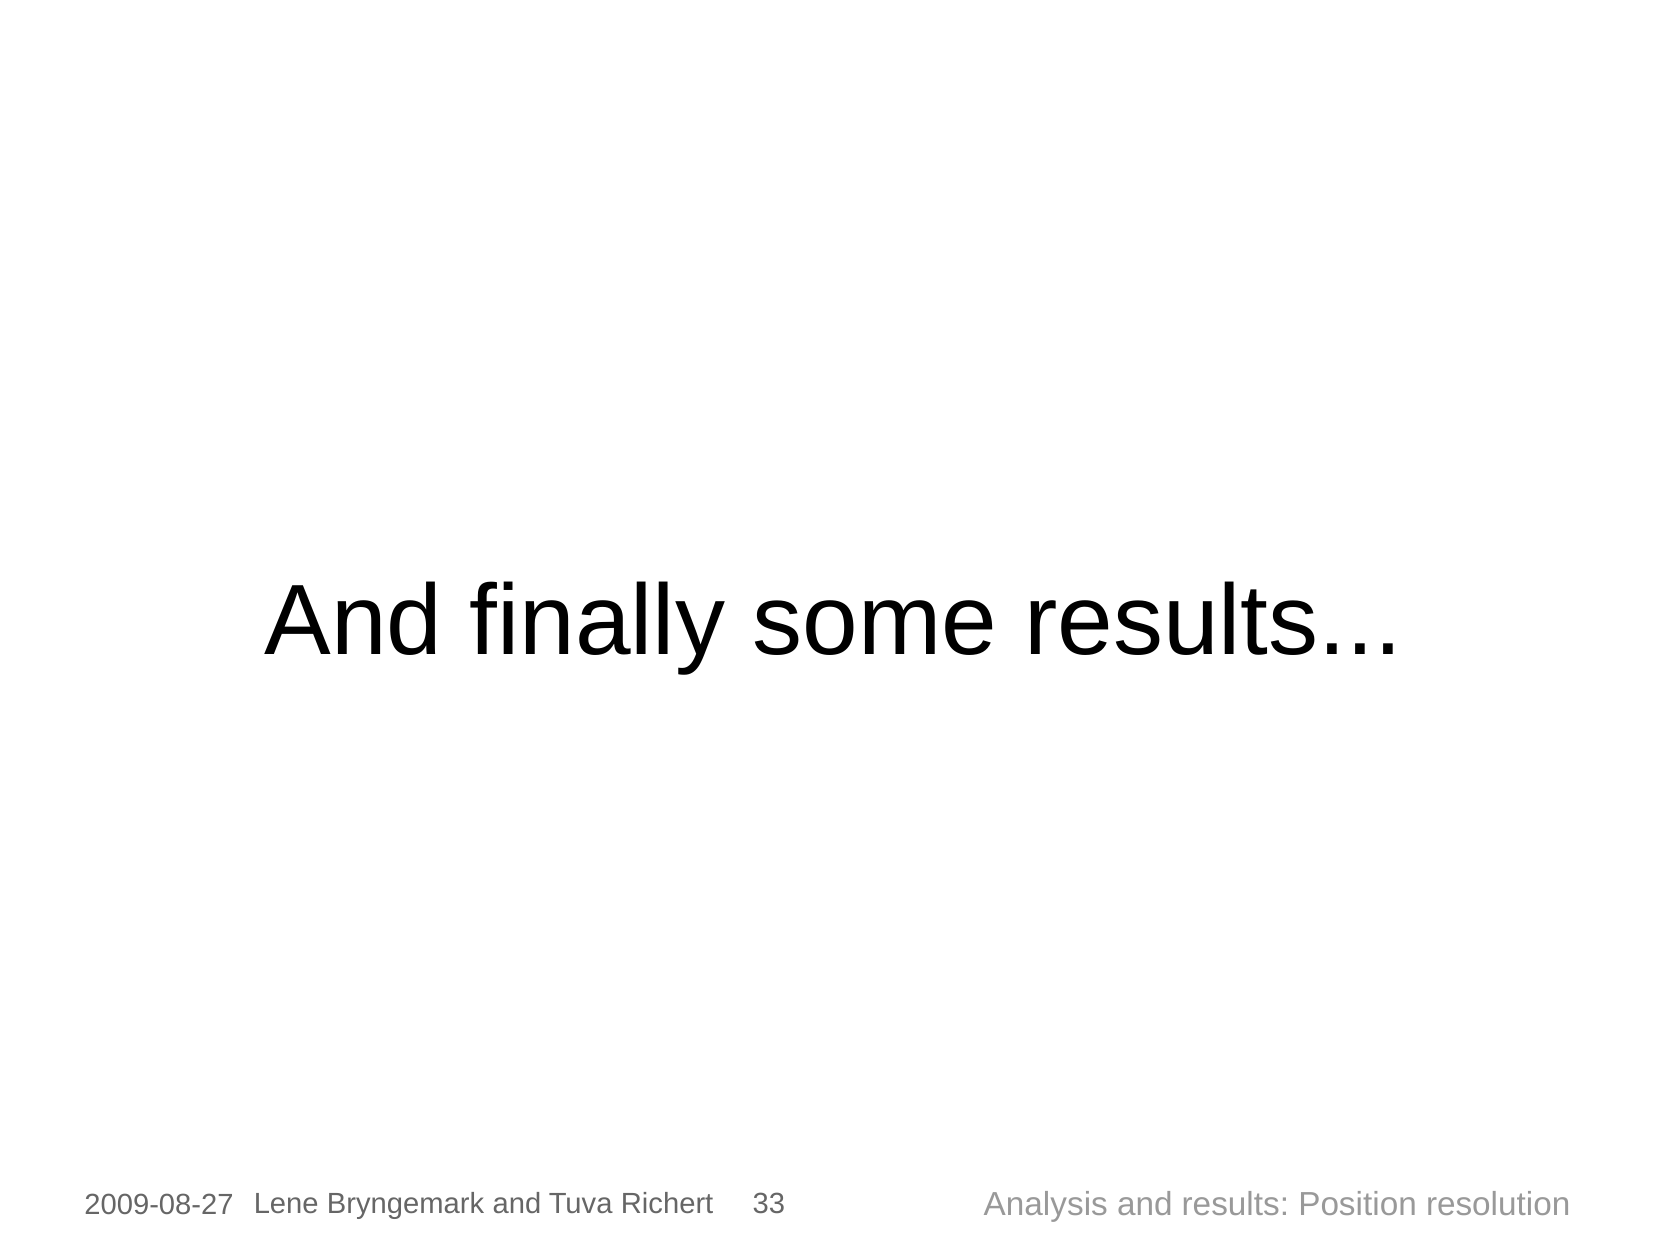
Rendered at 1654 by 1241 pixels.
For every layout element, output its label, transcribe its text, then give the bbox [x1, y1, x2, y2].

title Analysis and results: Position resolution [83, 1177, 1572, 1232]
text_box And finally some results... [214, 556, 1440, 684]
